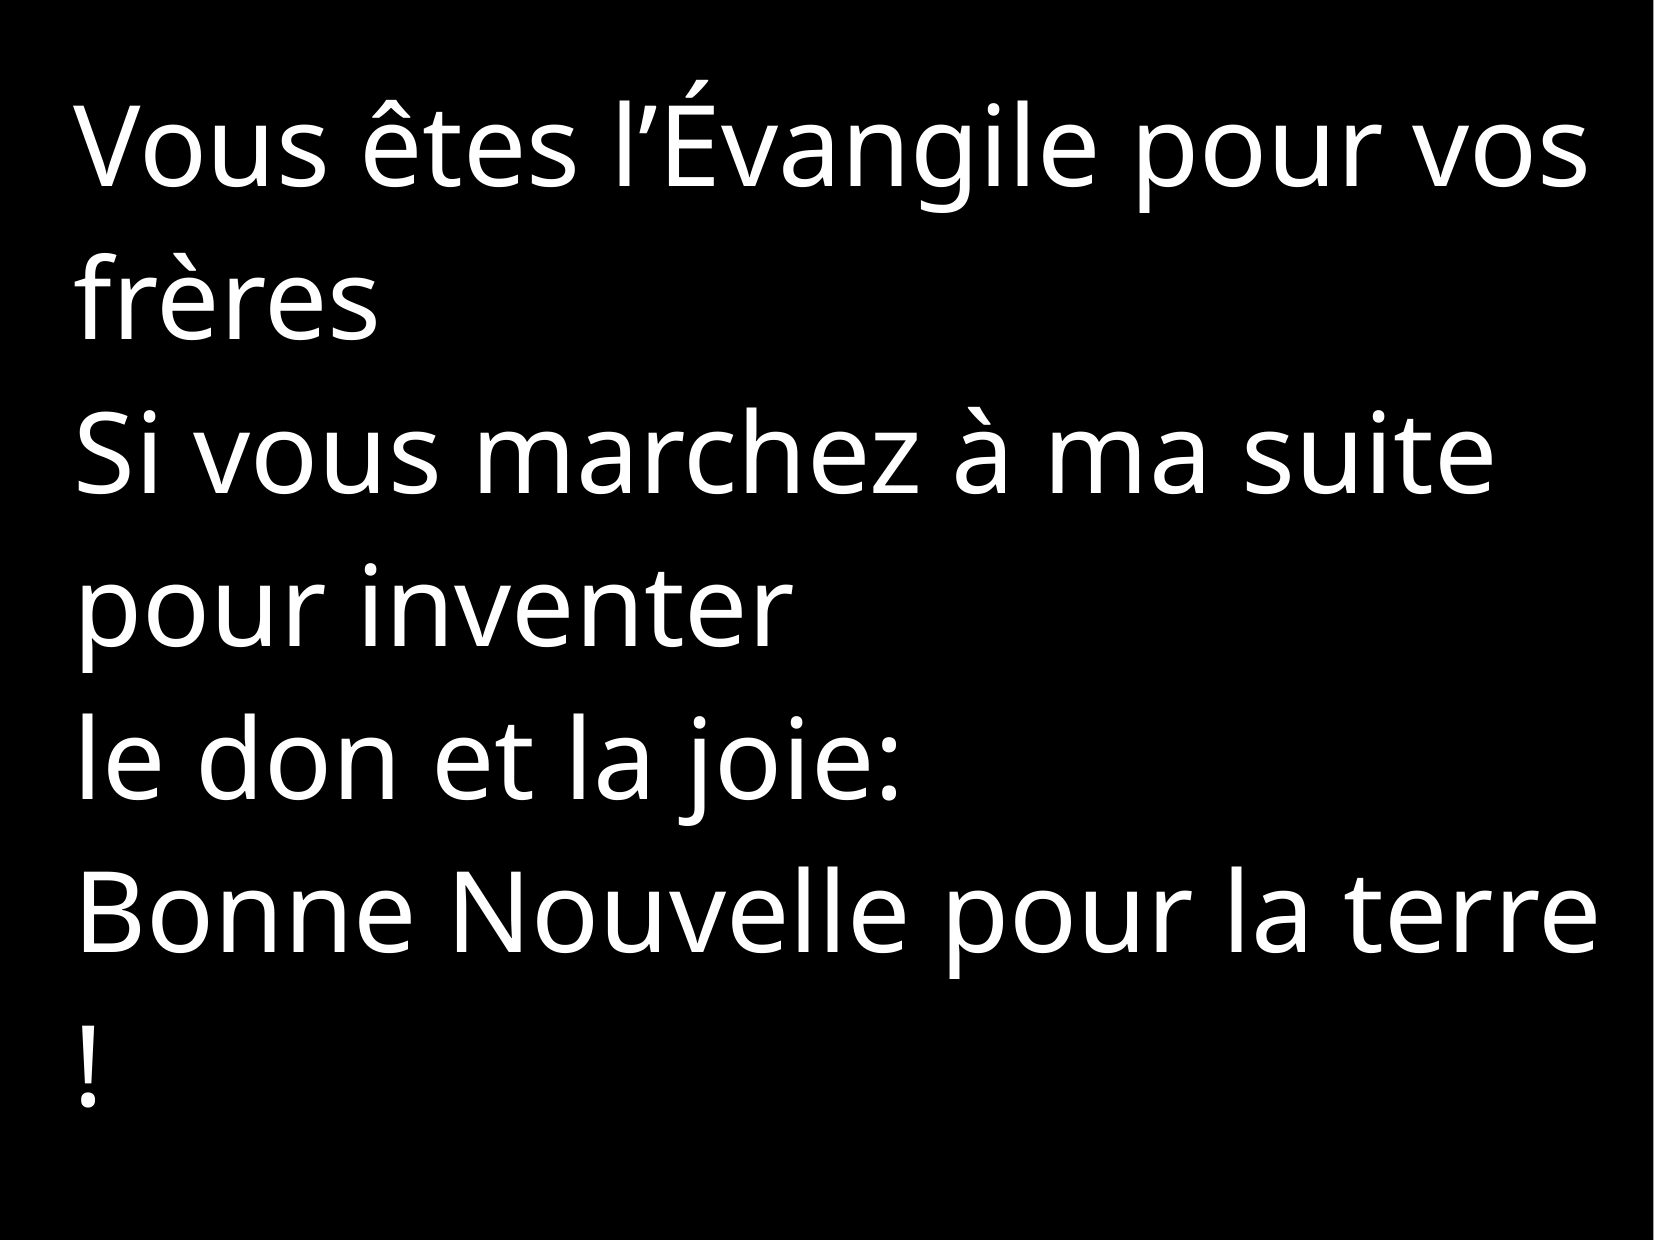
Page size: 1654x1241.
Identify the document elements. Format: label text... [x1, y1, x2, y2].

text_box Vous êtes l’Évangile pour vos frères Si vous marchez à ma suite pour inventer le don et la joie: Bonne Nouvelle pour la terre ! [59, 59, 1625, 1211]
